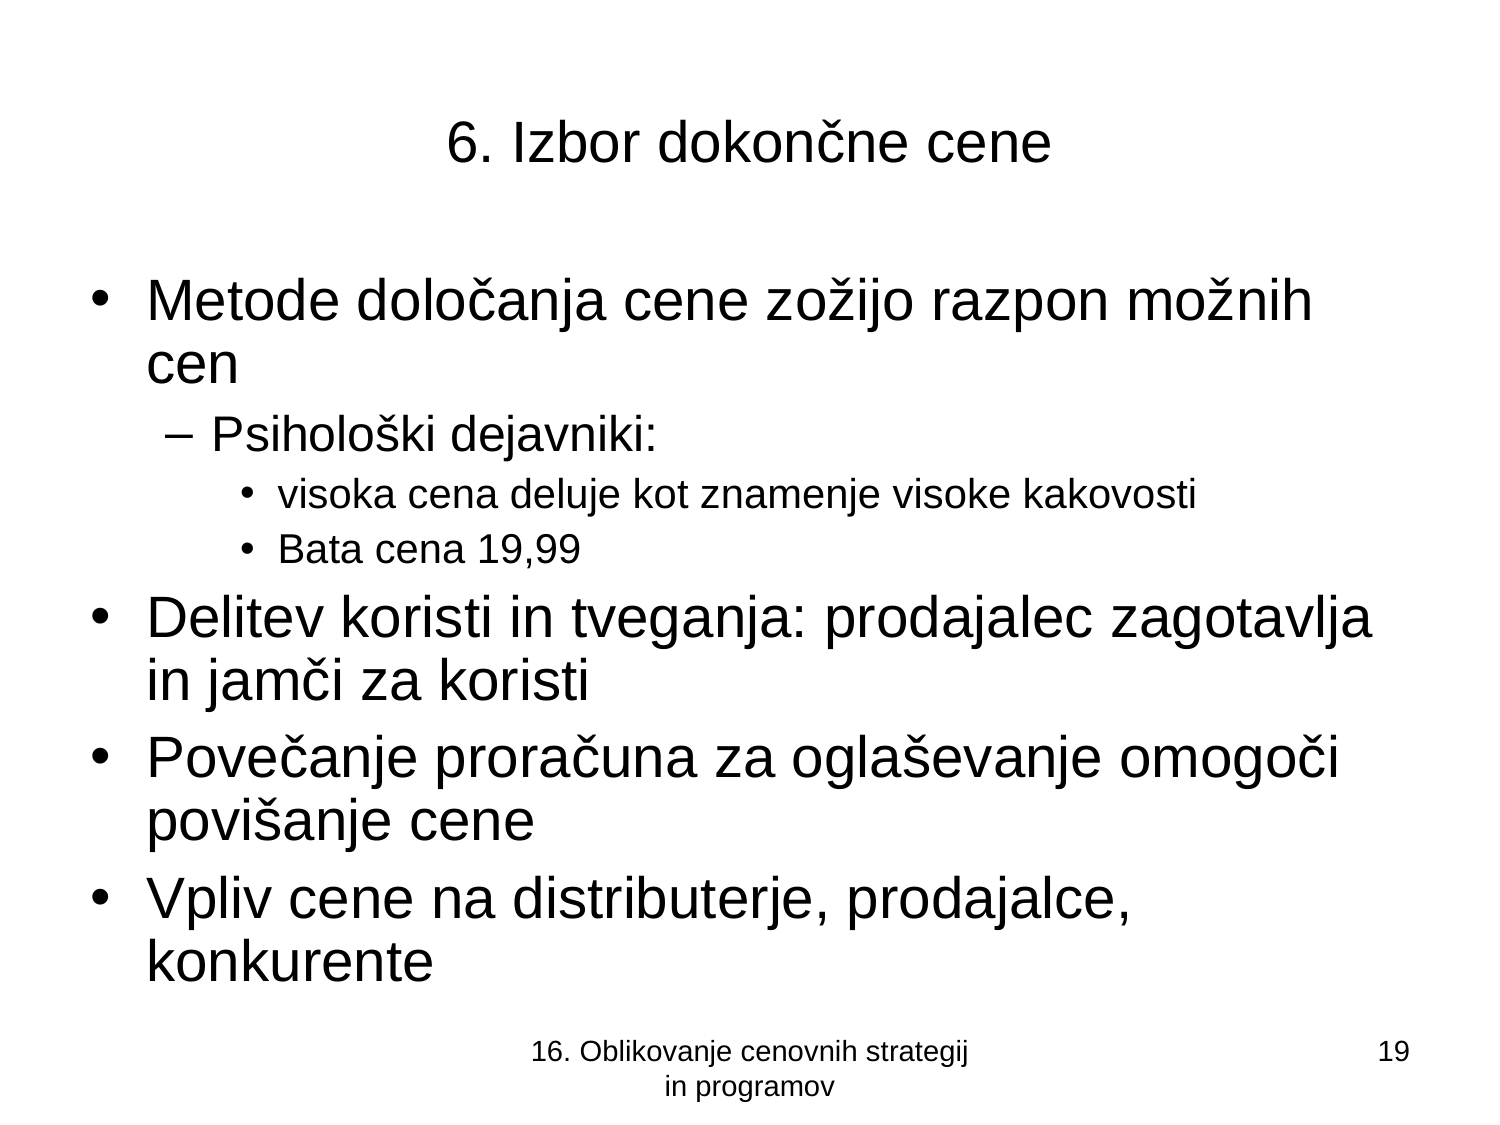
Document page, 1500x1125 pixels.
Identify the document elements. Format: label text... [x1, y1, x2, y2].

text_box <number> [1074, 1024, 1426, 1103]
text_box 16. Oblikovanje cenovnih strategij in programov [512, 1024, 988, 1103]
title 6. Izbor dokončne cene [75, 45, 1426, 233]
list Metode določanja cene zožijo razpon možnih cen Psihološki dejavniki: visoka cena deluje kot znamenje visoke kakovosti Bata cena 19,99 Delitev koristi in tveganja: prodajalec zagotavlja in jamči za koristi Povečanje proračuna za oglaševanje omogoči povišanje cene Vpliv cene na distributerje, prodajalce, konkurente [75, 262, 1426, 1006]
